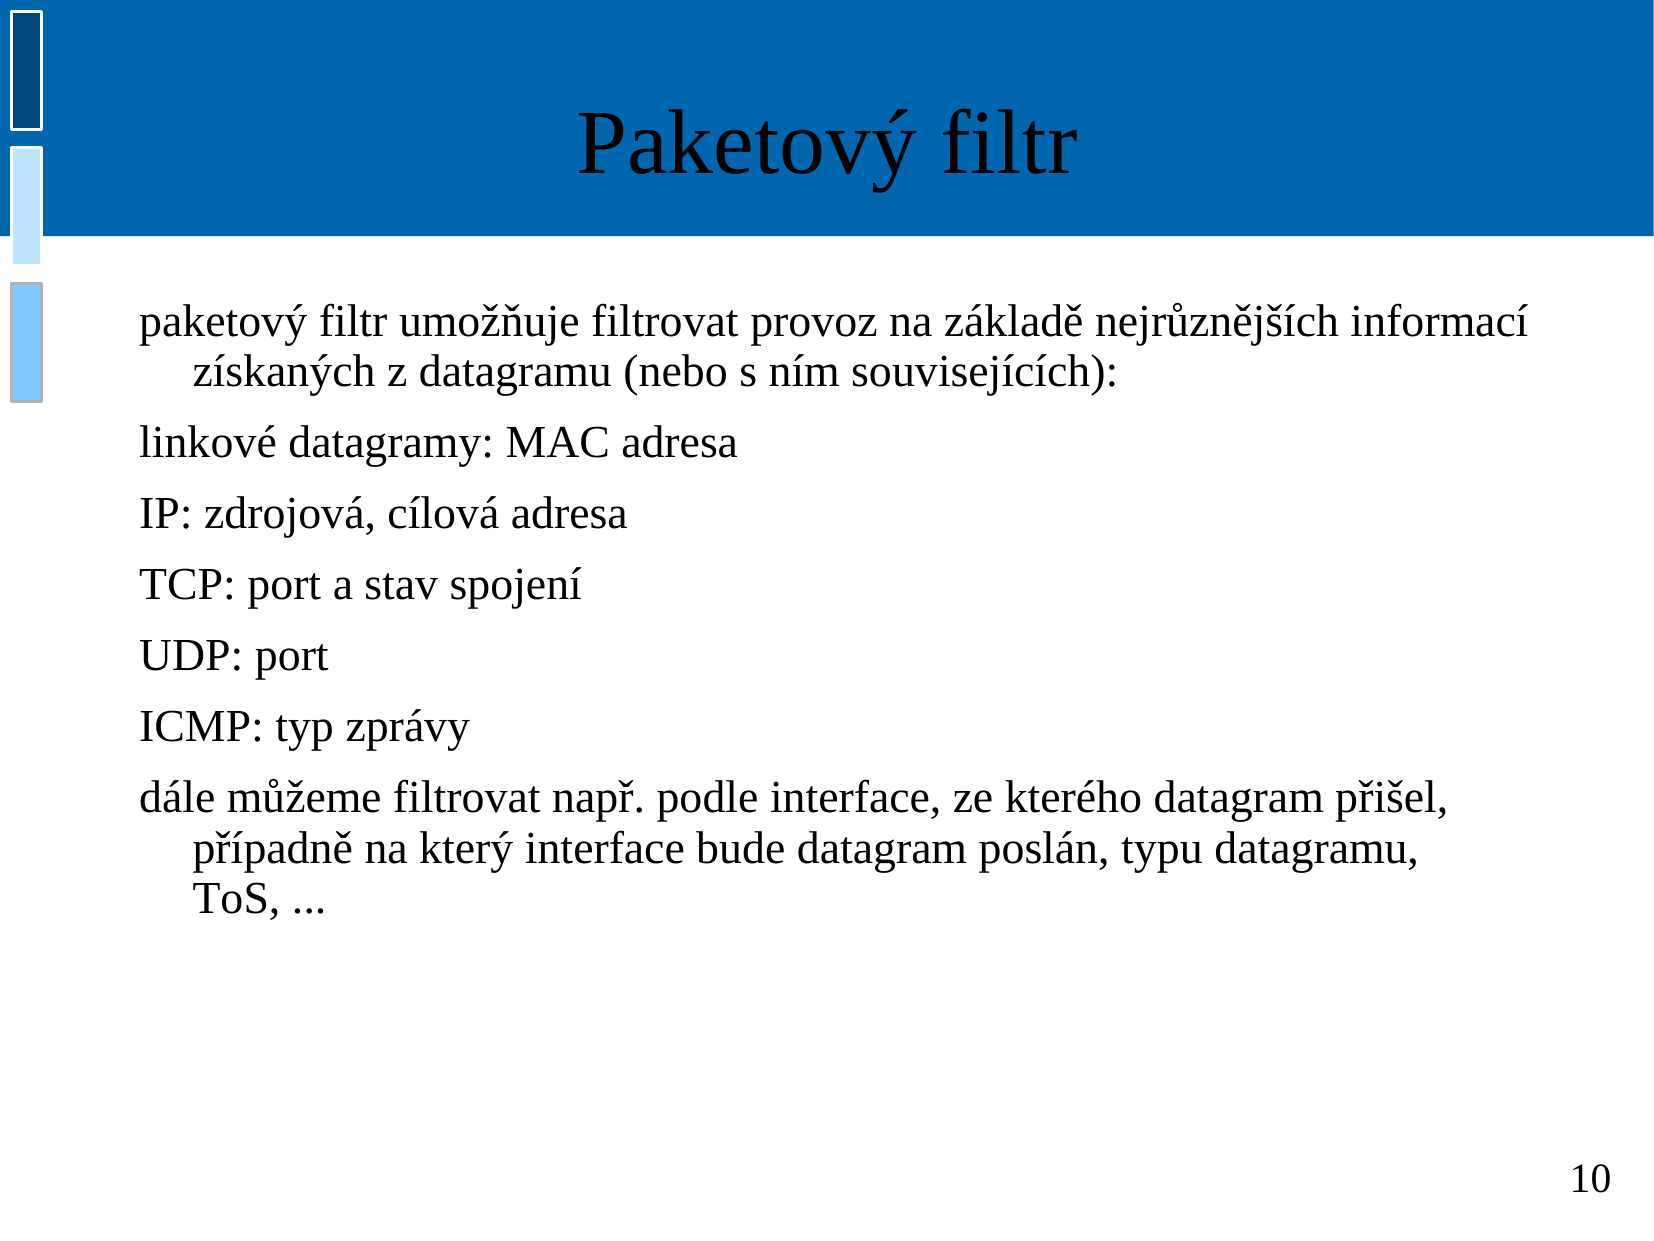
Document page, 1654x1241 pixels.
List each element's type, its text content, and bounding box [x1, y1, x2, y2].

list paketový filtr umožňuje filtrovat provoz na základě nejrůznějších informací získaných z datagramu (nebo s ním souvisejících): linkové datagramy: MAC adresa IP: zdrojová, cílová adresa TCP: port a stav spojení UDP: port ICMP: typ zprávy dále můžeme filtrovat např. podle interface, ze kterého datagram přišel, případně na který interface bude datagram poslán, typu datagramu, ToS, ... [121, 295, 1536, 1225]
title Paketový filtr [121, 49, 1534, 237]
